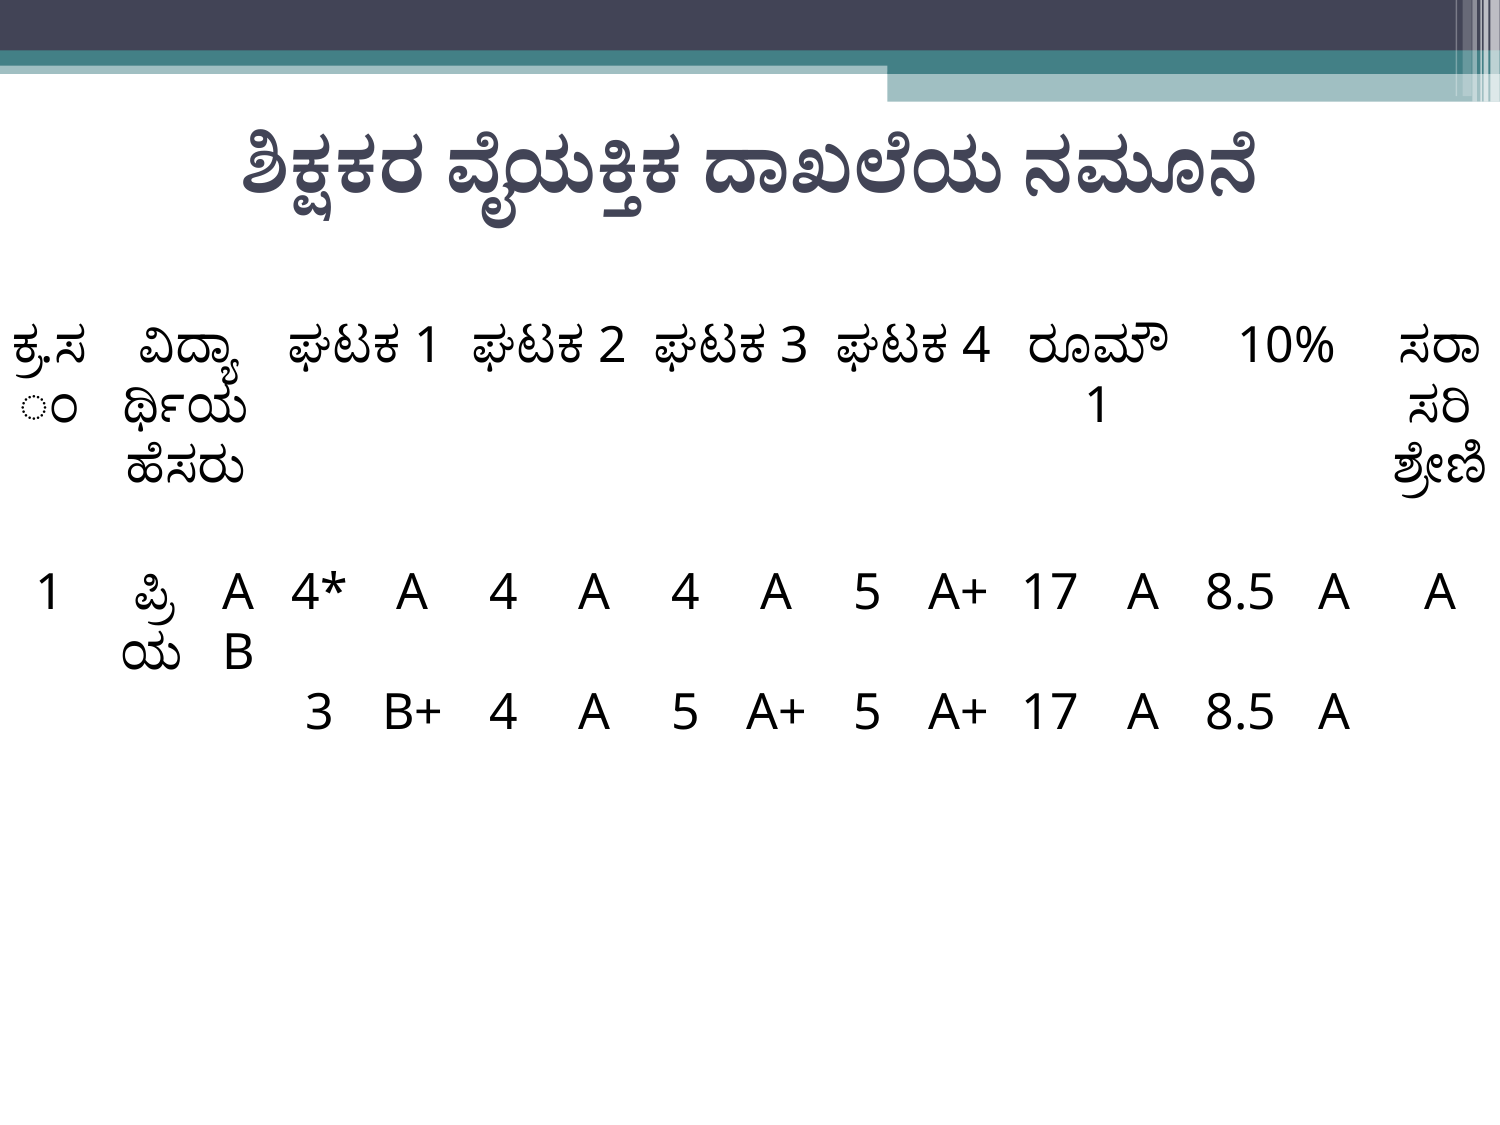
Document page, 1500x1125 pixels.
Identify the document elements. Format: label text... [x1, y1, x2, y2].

table_cell 4 [458, 680, 549, 800]
table_cell 4 [458, 560, 549, 680]
table_header ಕ್ರ.ಸಂ [0, 313, 99, 560]
table_cell A [549, 560, 640, 680]
table_cell A [1290, 560, 1380, 680]
table_header ಘಟಕ 4 [822, 313, 1004, 560]
table_cell 4* [273, 560, 367, 680]
table_cell 1 [0, 560, 99, 800]
table_cell A [1380, 560, 1500, 800]
table_cell A+ [914, 560, 1004, 680]
table_cell A [367, 560, 458, 680]
table_cell A [1096, 680, 1192, 800]
table_header 10% [1192, 313, 1380, 560]
table_header ಘಟಕ 2 [458, 313, 640, 560]
table_header ಸರಾಸರಿ ಶ್ರೇಣಿ [1380, 313, 1500, 560]
table_cell A [549, 680, 640, 800]
table_cell 4 [640, 560, 731, 680]
table_cell B+ [367, 680, 458, 800]
table_header ವಿದ್ಯಾರ್ಥಿಯ ಹೆಸರು [99, 313, 273, 560]
title ಶಿಕ್ಷಕರ ವೈಯಕ್ತಿಕ ದಾಖಲೆಯ ನಮೂನೆ [75, 19, 1426, 306]
table_cell 3 [273, 680, 367, 800]
table_header ಘಟಕ 3 [640, 313, 822, 560]
table_cell A [731, 560, 822, 680]
table_header ರೂಮೌ 1 [1004, 313, 1192, 560]
table_cell A [1096, 560, 1192, 680]
table_cell A+ [731, 680, 822, 800]
table_cell A [1290, 680, 1380, 800]
table_cell 5 [822, 680, 914, 800]
table_cell 5 [640, 680, 731, 800]
table_cell 8.5 [1192, 680, 1290, 800]
table_cell A+ [914, 680, 1004, 800]
table_header ಘಟಕ 1 [273, 313, 458, 560]
table_cell 8.5 [1192, 560, 1290, 680]
table_cell A B [205, 560, 273, 800]
table_cell ಪ್ರಿಯ [99, 560, 205, 800]
table_cell 5 [822, 560, 914, 680]
table_cell 17 [1004, 680, 1096, 800]
table_cell 17 [1004, 560, 1096, 680]
